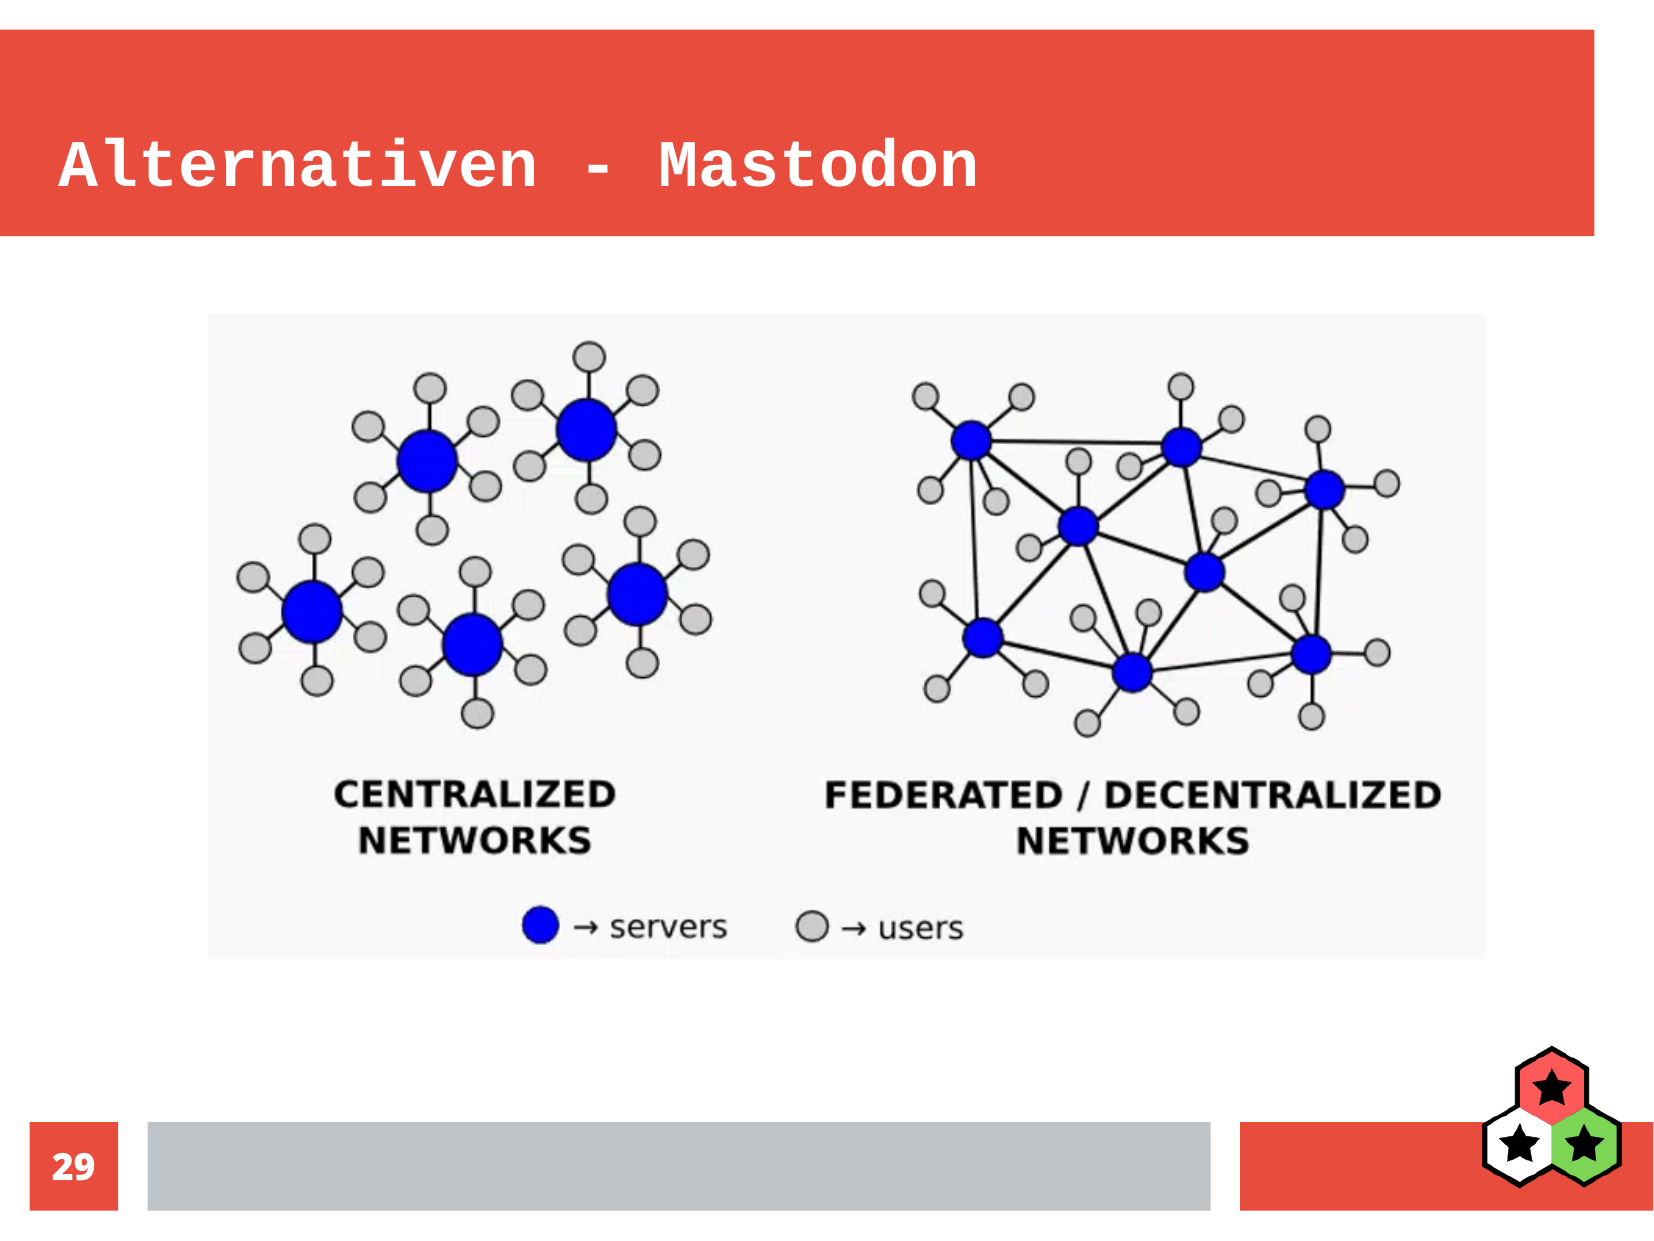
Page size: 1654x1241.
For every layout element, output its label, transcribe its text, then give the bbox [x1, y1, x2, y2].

picture [208, 314, 1486, 959]
picture [1463, 1028, 1640, 1205]
title Alternativen - Mastodon [59, 59, 1595, 207]
